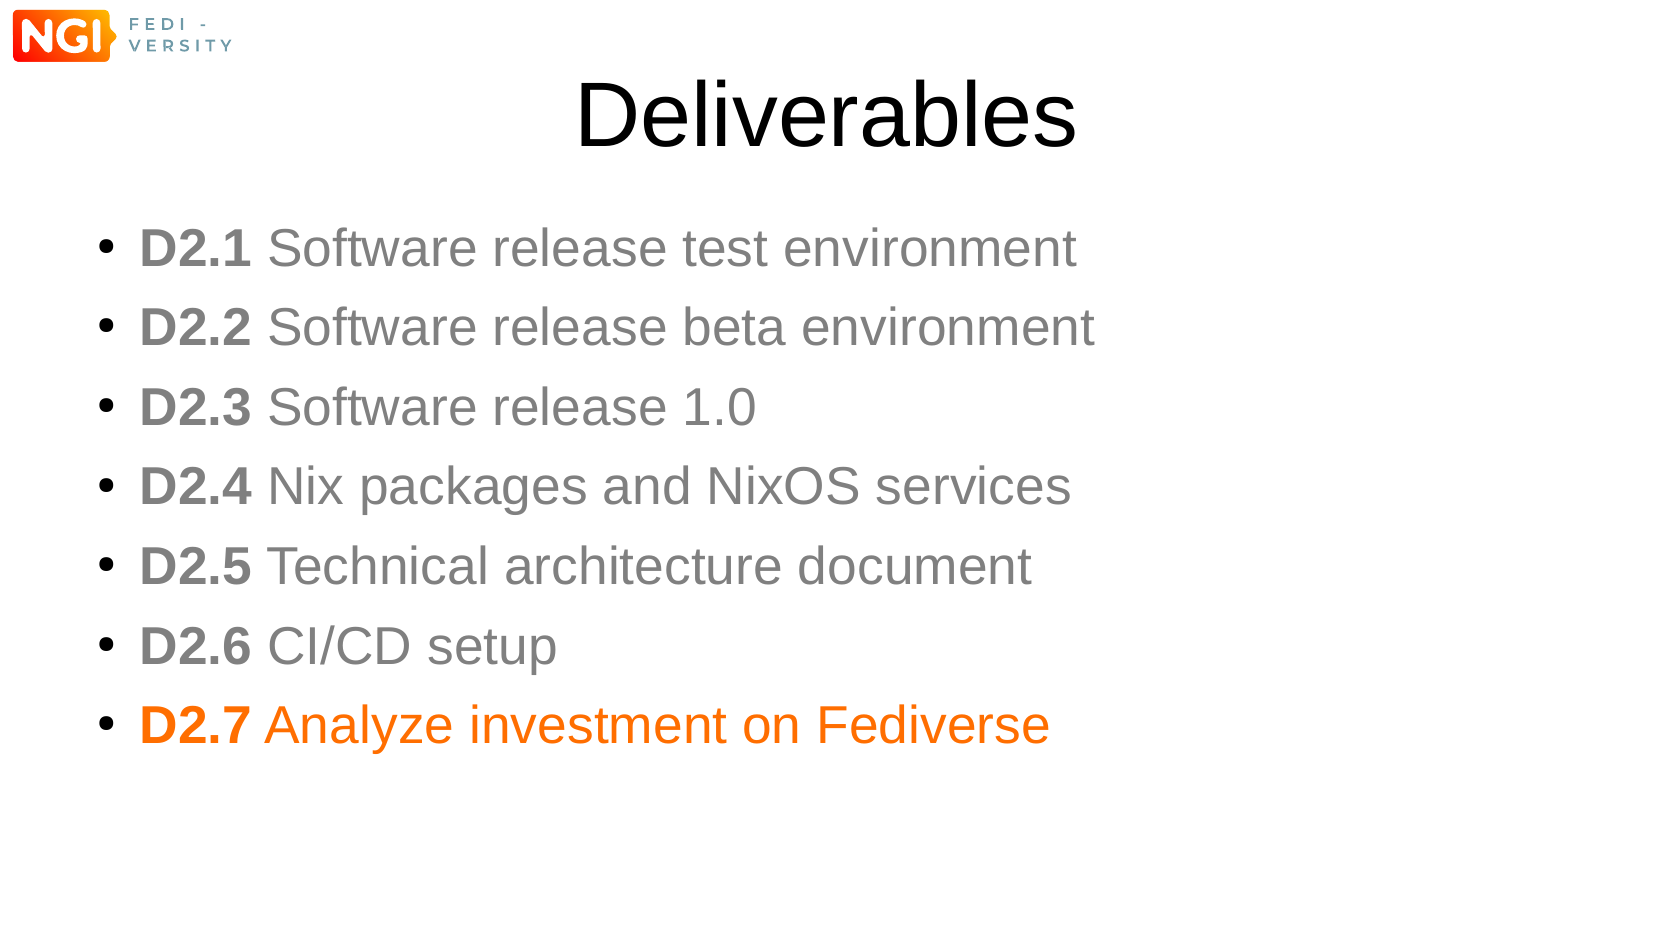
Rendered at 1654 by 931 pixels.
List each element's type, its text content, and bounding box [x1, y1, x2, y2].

picture [12, 9, 232, 63]
title Deliverables [82, 37, 1571, 193]
list D2.1 Software release test environment D2.2 Software release beta environment D2.3 Software release 1.0 D2.4 Nix packages and NixOS services D2.5 Technical architecture document D2.6 CI/CD setup D2.7 Analyze investment on Fediverse [82, 217, 1571, 758]
